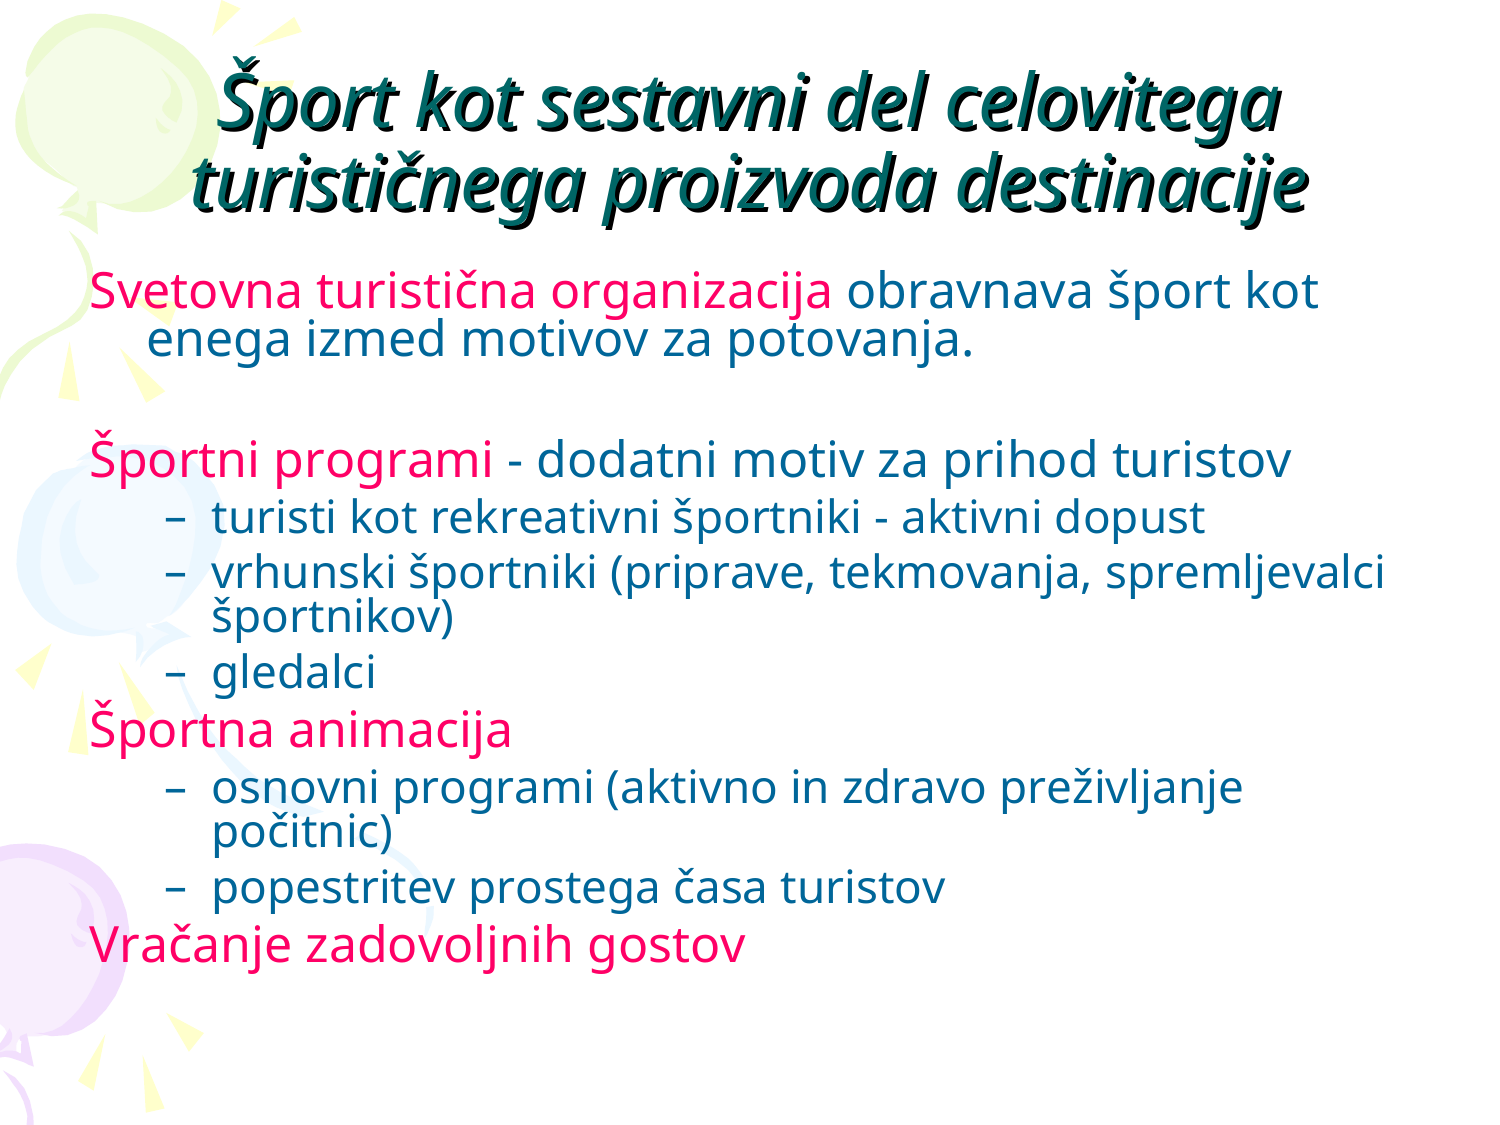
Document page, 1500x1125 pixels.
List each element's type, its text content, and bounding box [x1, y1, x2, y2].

list Svetovna turistična organizacija obravnava šport kot enega izmed motivov za potovanja. Športni programi - dodatni motiv za prihod turistov turisti kot rekreativni športniki - aktivni dopust vrhunski športniki (priprave, tekmovanja, spremljevalci športnikov) gledalci Športna animacija osnovni programi (aktivno in zdravo preživljanje počitnic) popestritev prostega časa turistov Vračanje zadovoljnih gostov [75, 262, 1426, 994]
title Šport kot sestavni del celovitega turističnega proizvoda destinacije [72, 16, 1426, 233]
